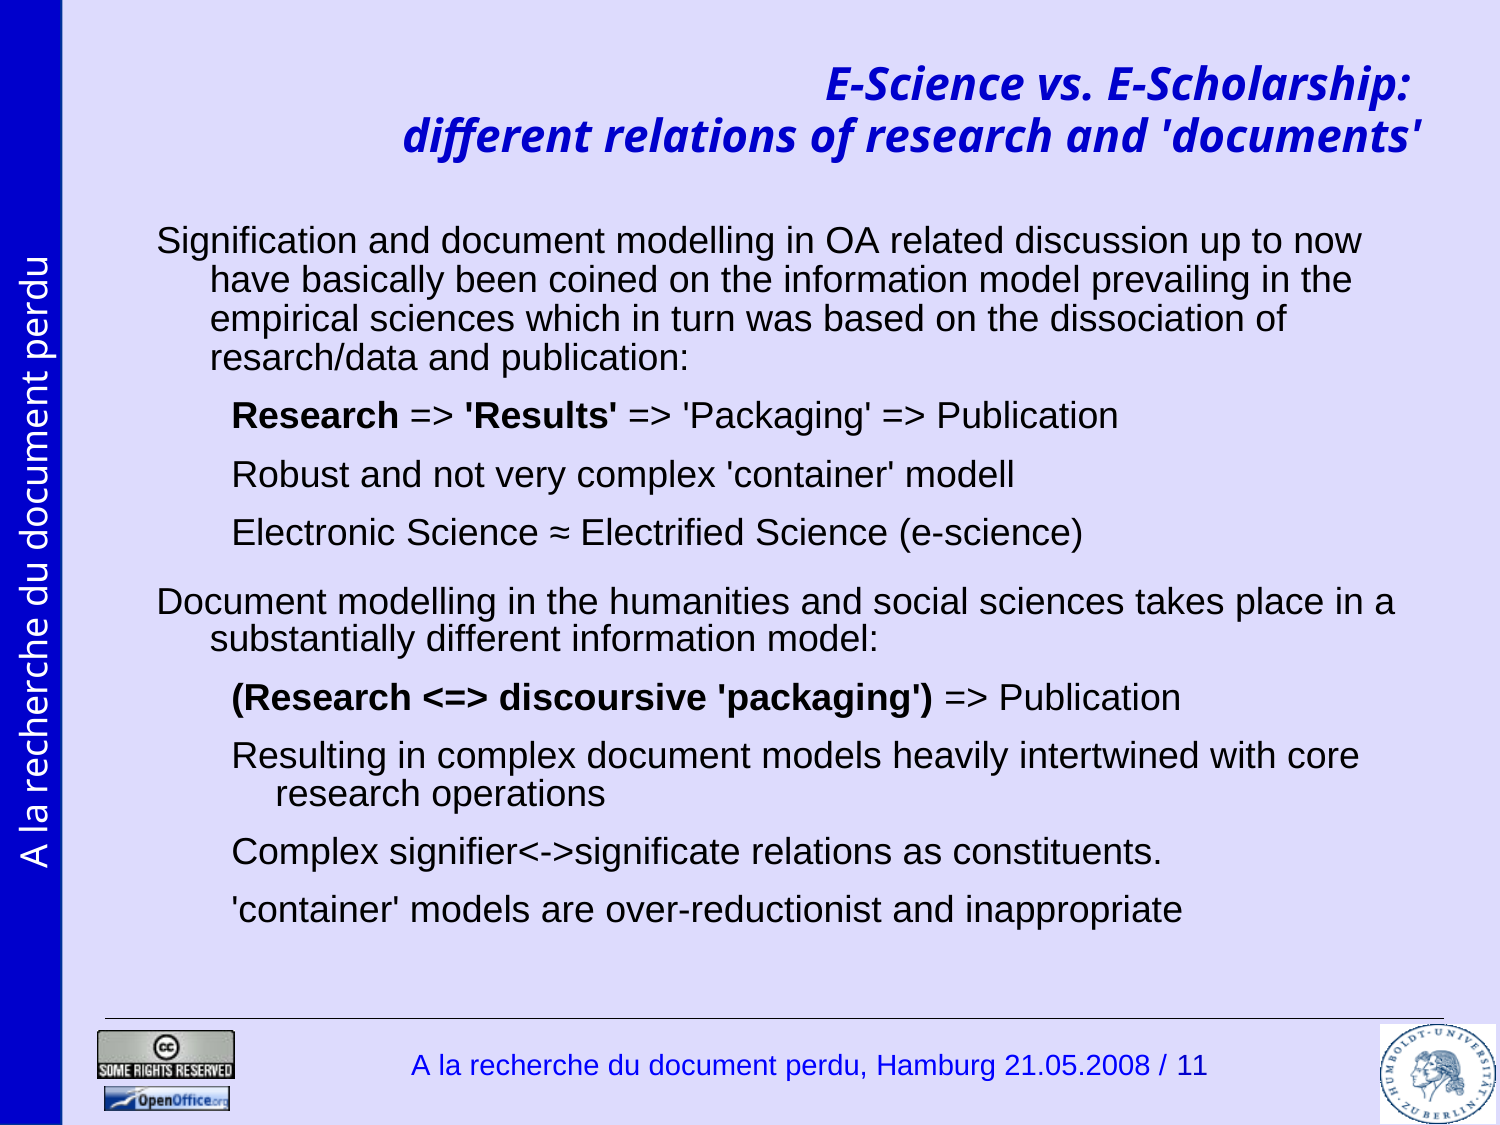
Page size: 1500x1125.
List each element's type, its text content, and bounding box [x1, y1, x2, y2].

list Signification and document modelling in OA related discussion up to now have basically been coined on the information model prevailing in the empirical sciences which in turn was based on the dissociation of resarch/data and publication: Research => 'Results' => 'Packaging' => Publication Robust and not very complex 'container' modell Electronic Science ≈ Electrified Science (e-science) Document modelling in the humanities and social sciences takes place in a substantially different information model: (Research <=> discoursive 'packaging') => Publication Resulting in complex document models heavily intertwined with core research operations Complex signifier<->significate relations as constituents. 'container' models are over-reductionist and inappropriate [156, 222, 1420, 1043]
picture [97, 1030, 235, 1079]
picture [104, 1086, 230, 1111]
title E-Science vs. E-Scholarship: different relations of research and 'documents' [312, 0, 1438, 223]
picture [1380, 1024, 1496, 1124]
